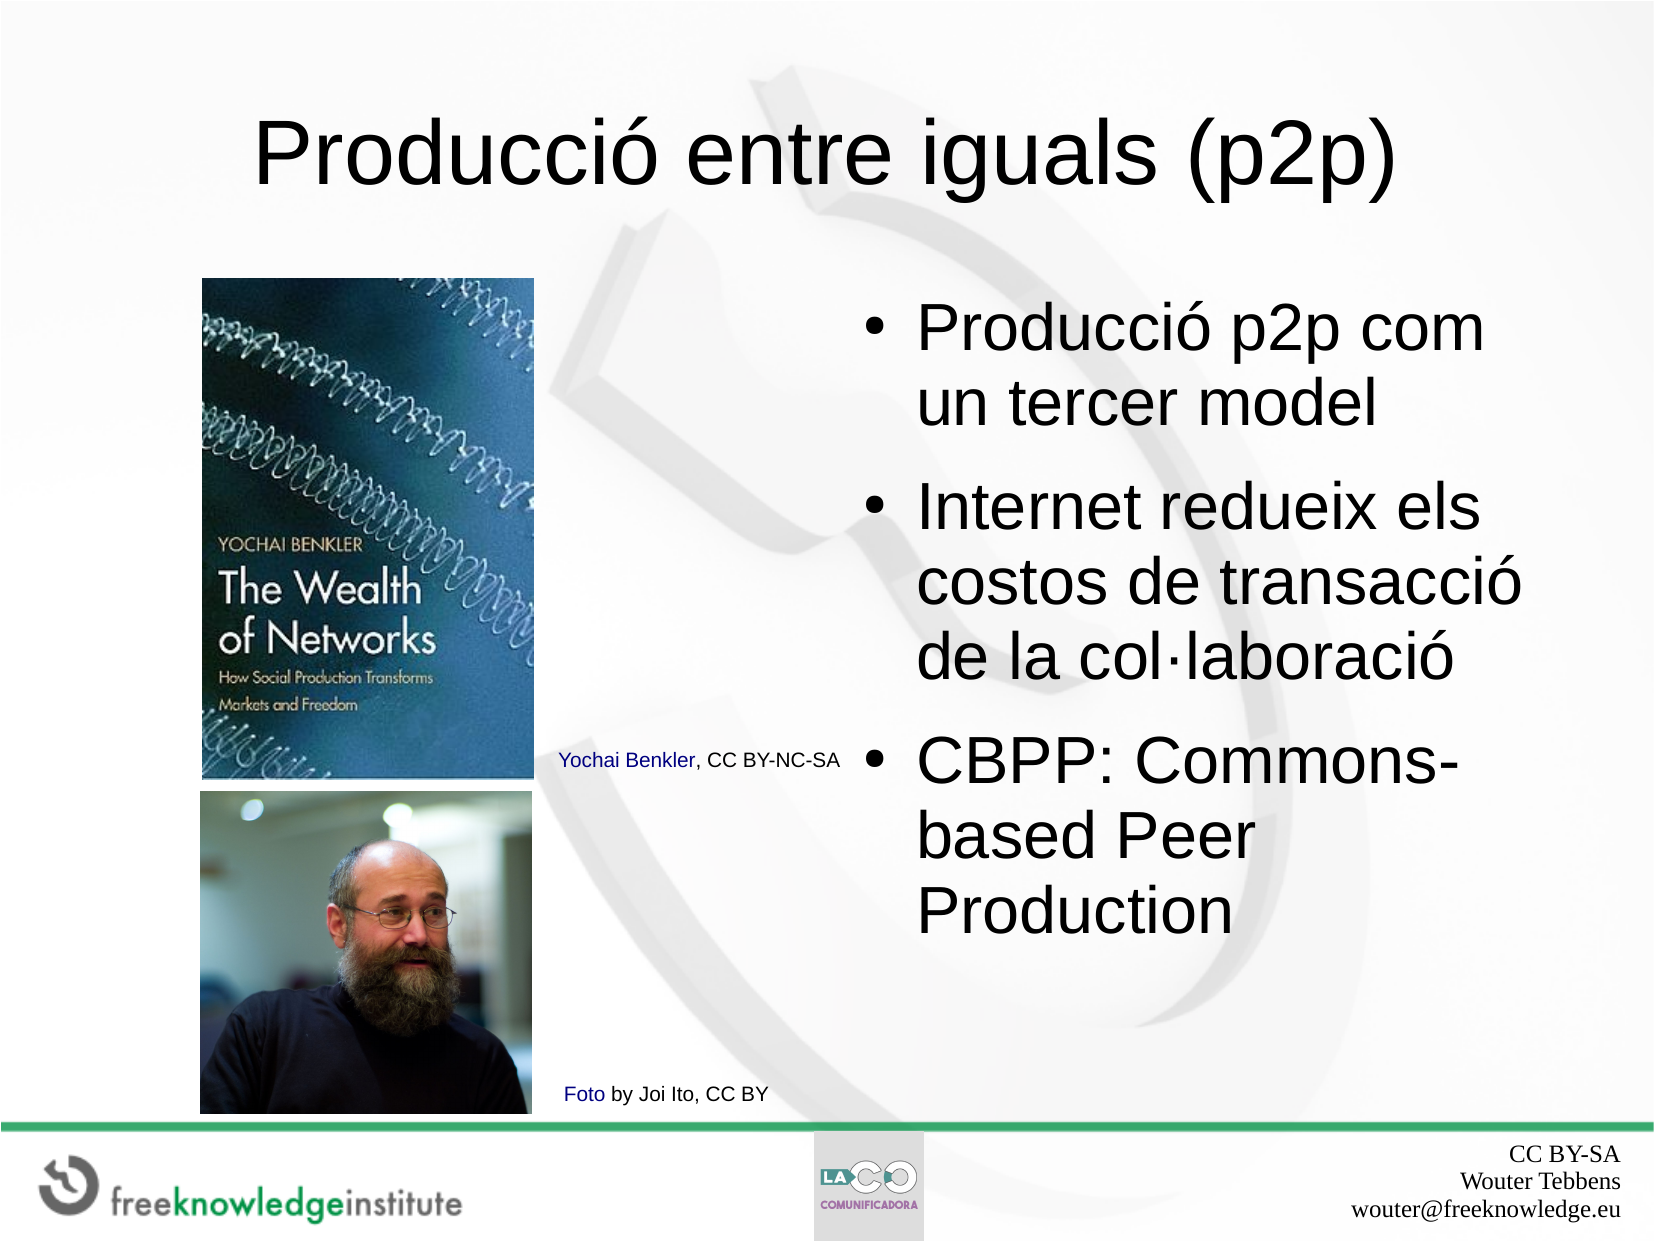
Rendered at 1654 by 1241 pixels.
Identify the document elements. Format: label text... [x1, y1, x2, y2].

title Producció entre iguals (p2p) [82, 49, 1571, 257]
picture [1, 1, 1654, 1241]
text_box Yochai Benkler, CC BY-NC-SA [543, 741, 855, 780]
list Producció p2p com un tercer model Internet redueix els costos de transacció de la col·laboració CBPP: Commons-based Peer Production [845, 290, 1572, 1010]
text_box Foto by Joi Ito, CC BY [549, 1074, 784, 1114]
